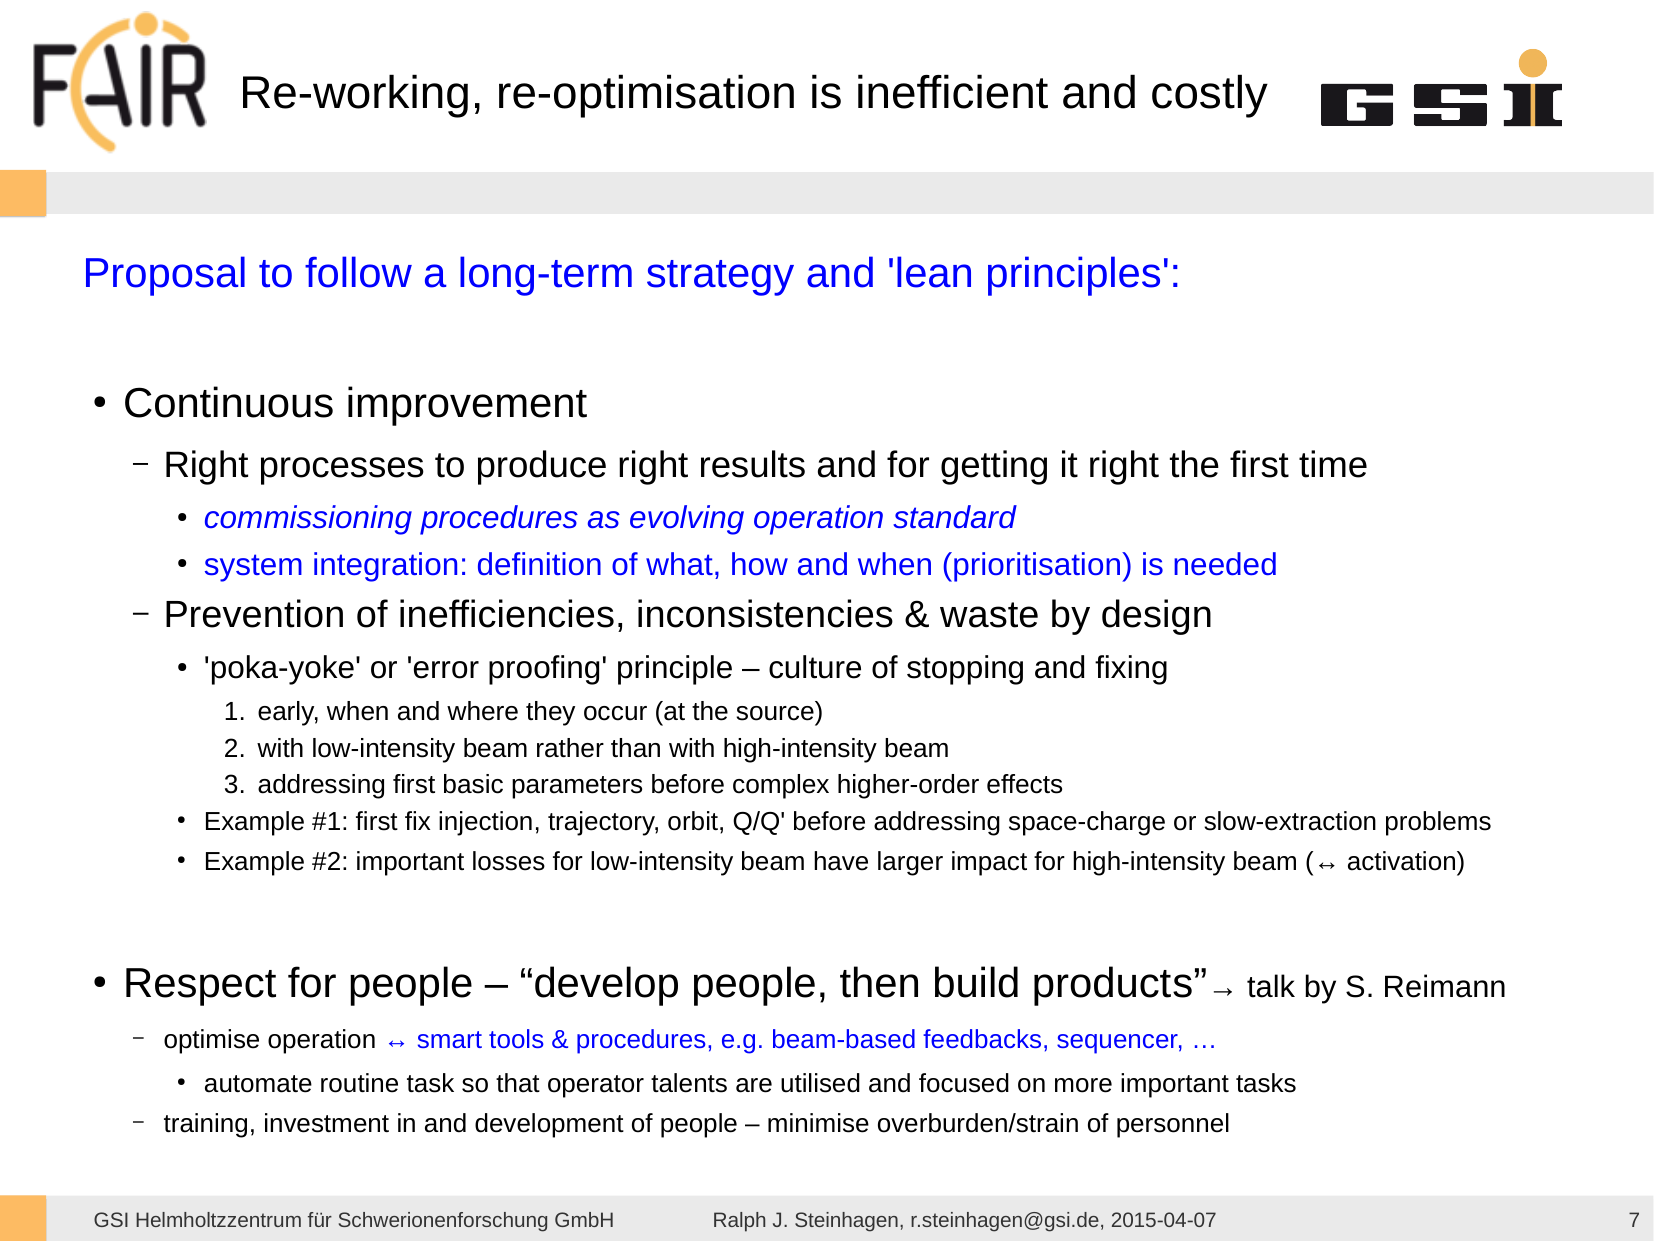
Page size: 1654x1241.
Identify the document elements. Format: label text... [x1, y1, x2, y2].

picture [1319, 46, 1564, 129]
title Re-working, re-optimisation is inefficient and costly [239, 23, 1301, 162]
picture [33, 10, 207, 155]
list Proposal to follow a long-term strategy and 'lean principles': Continuous improvement Right processes to produce right results and for getting it right the first time commissioning procedures as evolving operation standard system integration: definition of what, how and when (prioritisation) is needed Prevention of inefficiencies, inconsistencies & waste by design 'poka-yoke' or 'error proofing' principle – culture of stopping and fixing early, when and where they occur (at the source) with low-intensity beam rather than with high-intensity beam addressing first basic parameters before complex higher-order effects Example #1: first fix injection, trajectory, orbit, Q/Q' before addressing space-charge or slow-extraction problems Example #2: important losses for low-intensity beam have larger impact for high-intensity beam (↔ activation) Respect for people – “develop people, then build products”→ talk by S. Reimann optimise operation ↔ smart tools & procedures, e.g. beam-based feedbacks, sequencer, … automate routine task so that operator talents are utilised and focused on more important tasks training, investment in and development of people – minimise overburden/strain of personnel [82, 249, 1571, 1158]
